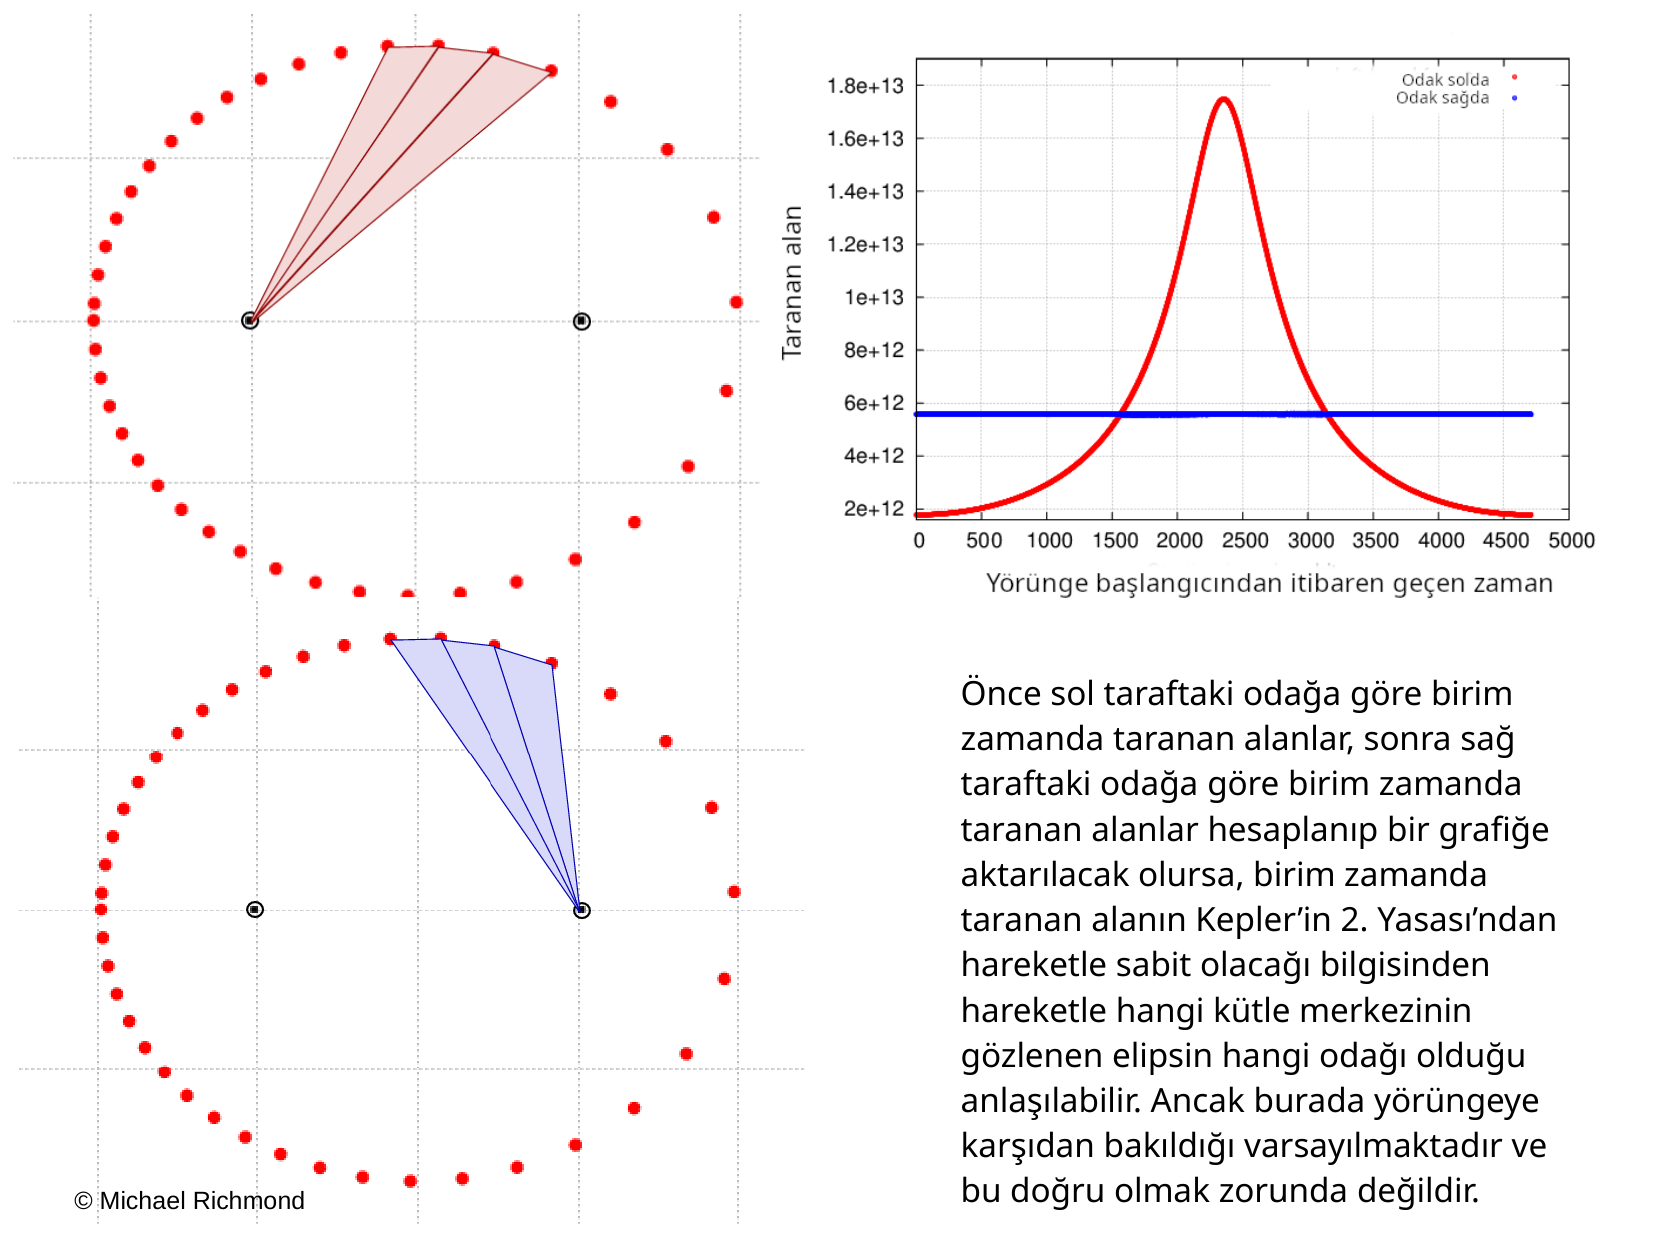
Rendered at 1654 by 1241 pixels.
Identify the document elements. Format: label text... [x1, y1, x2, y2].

text_box Önce sol taraftaki odağa göre birim zamanda taranan alanlar, sonra sağ taraftaki odağa göre birim zamanda taranan alanlar hesaplanıp bir grafiğe aktarılacak olursa, birim zamanda taranan alanın Kepler’in 2. Yasası’ndan hareketle sabit olacağı bilgisinden hareketle hangi kütle merkezinin gözlenen elipsin hangi odağı olduğu anlaşılabilir. Ancak burada yörüngeye karşıdan bakıldığı varsayılmaktadır ve bu doğru olmak zorunda değildir. [945, 662, 1612, 1205]
picture [13, 13, 1639, 1224]
text_box © Michael Richmond [59, 1179, 341, 1223]
